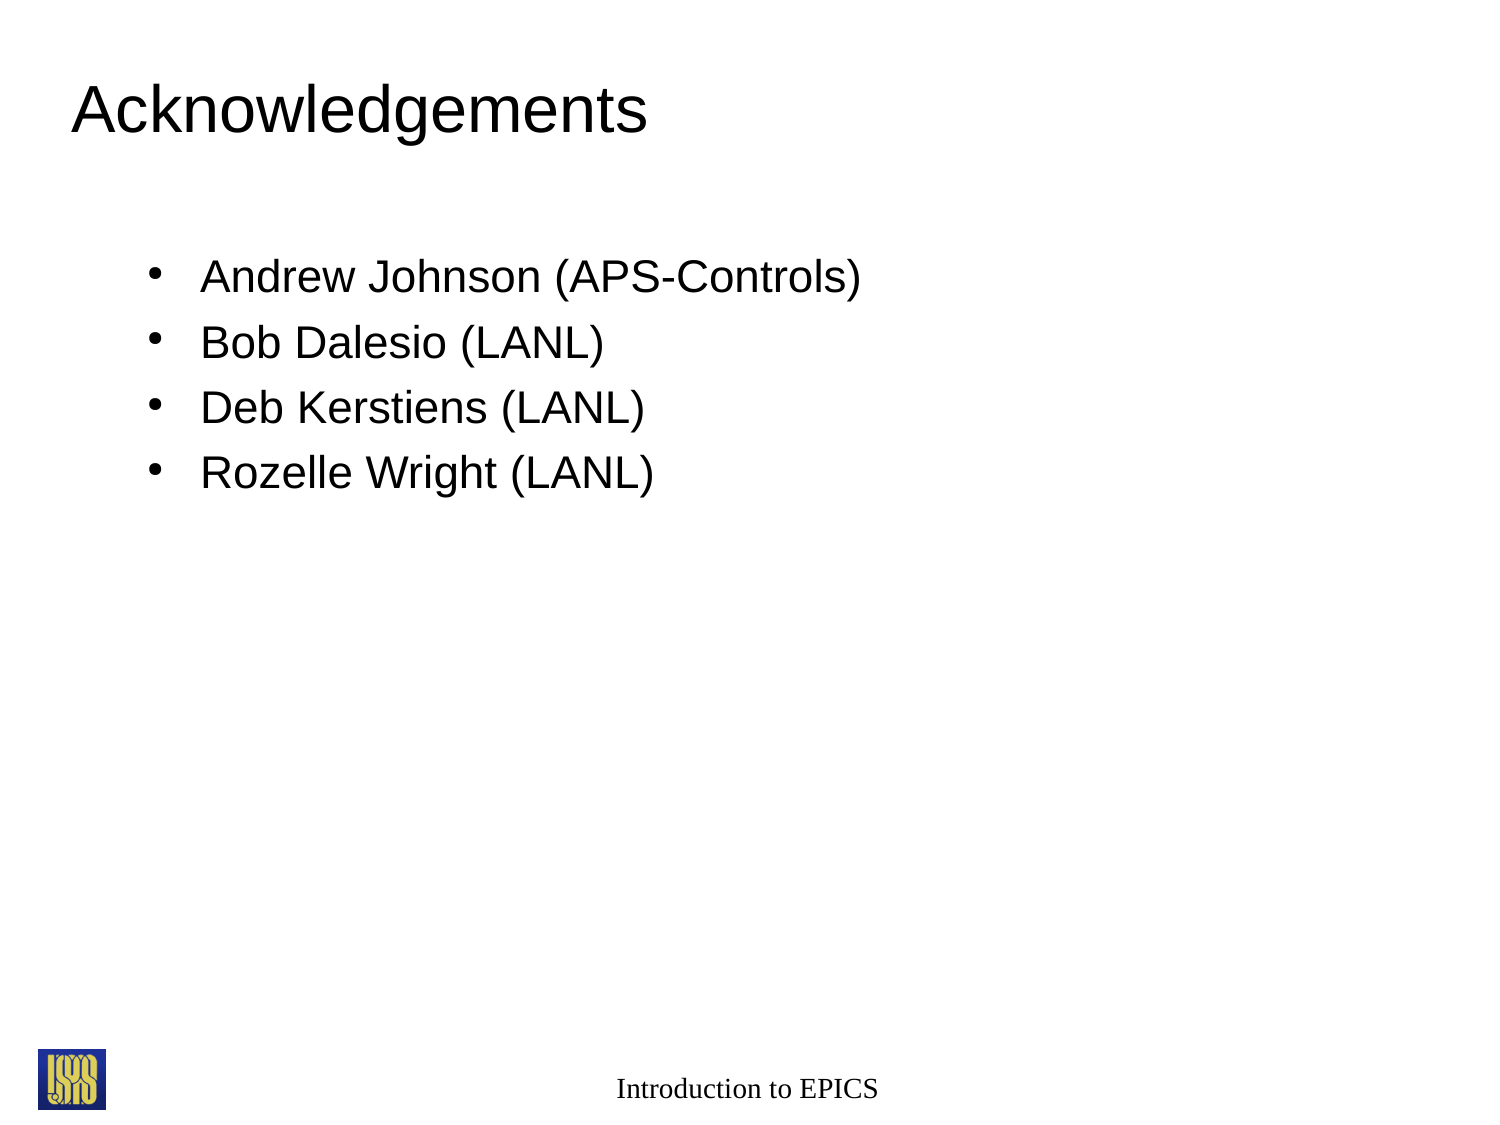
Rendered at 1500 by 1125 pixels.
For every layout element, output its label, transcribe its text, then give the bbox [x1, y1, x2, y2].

title Acknowledgements [21, 65, 1459, 154]
list Andrew Johnson (APS-Controls) Bob Dalesio (LANL) Deb Kerstiens (LANL) Rozelle Wright (LANL) [114, 239, 1459, 507]
picture [38, 1049, 106, 1110]
